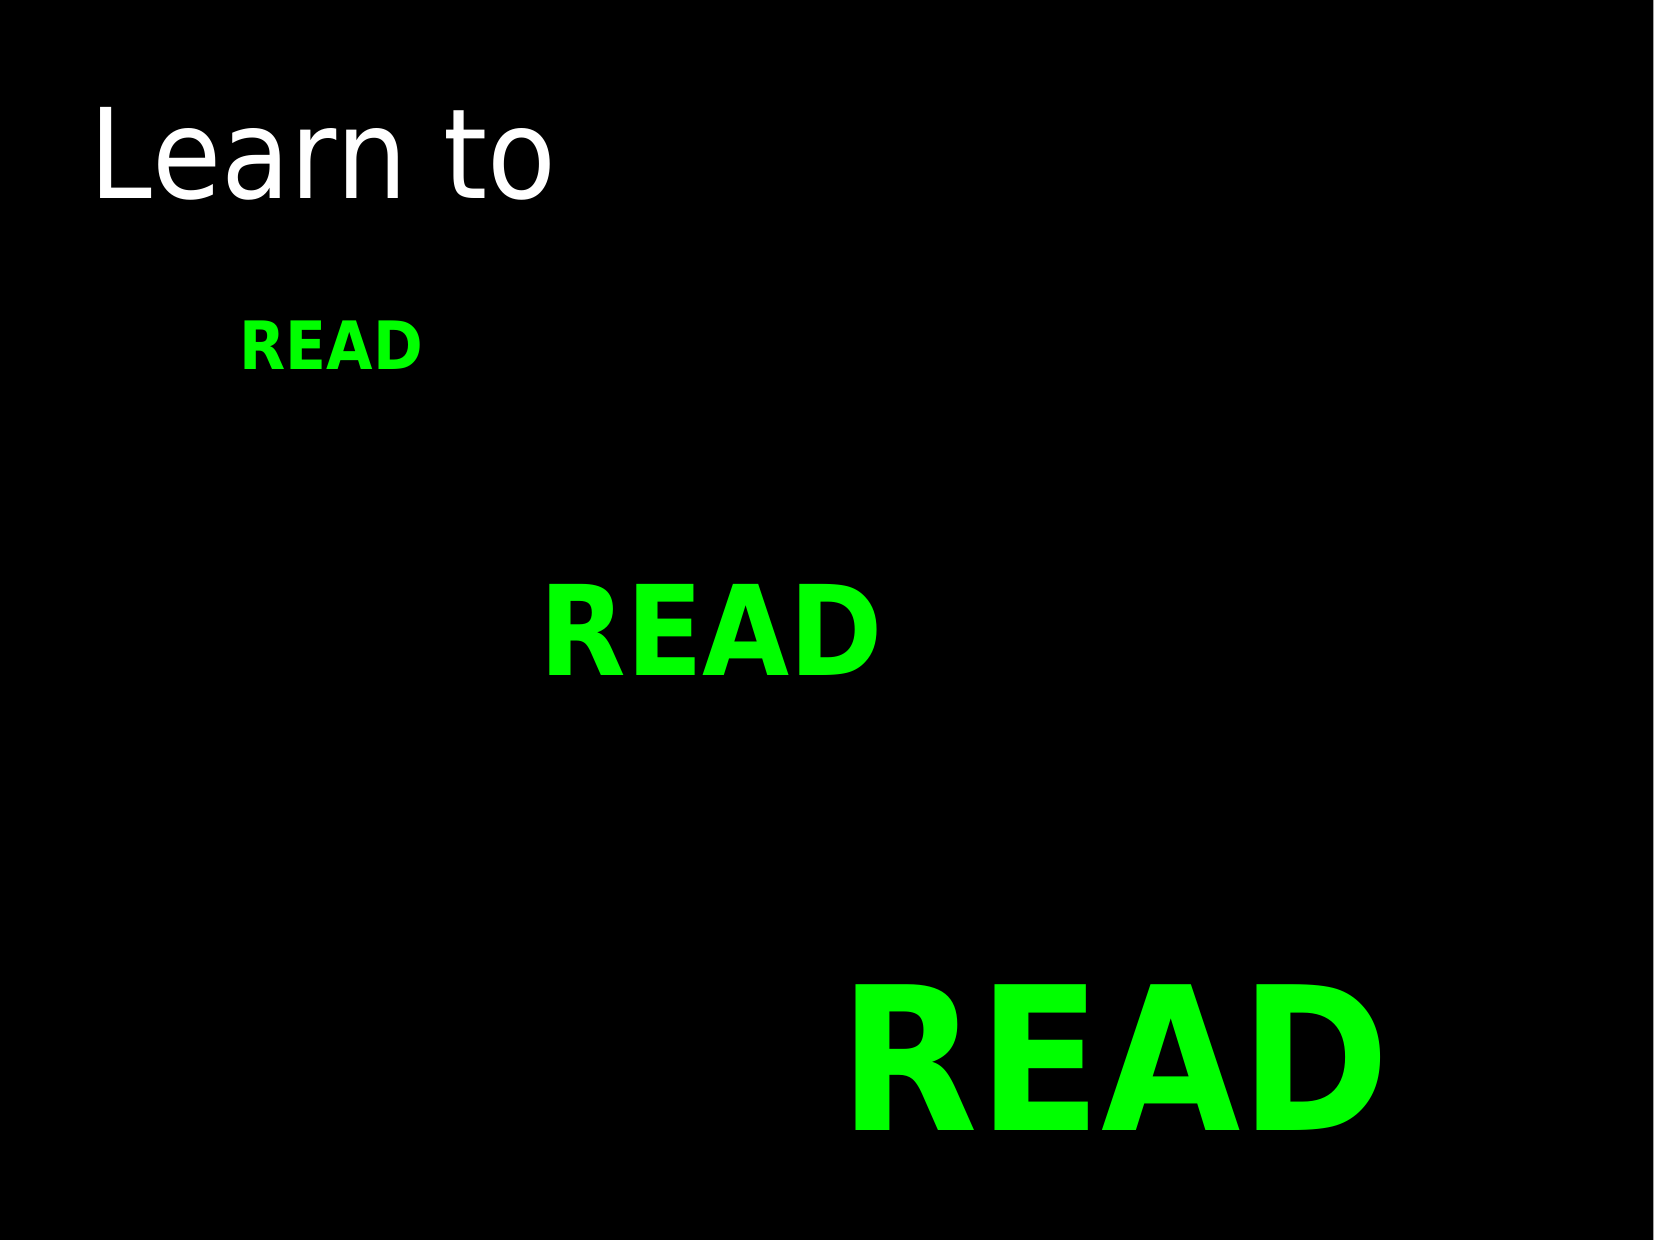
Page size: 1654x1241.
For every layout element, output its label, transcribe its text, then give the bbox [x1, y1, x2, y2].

text_box READ [525, 552, 938, 713]
text_box READ [825, 937, 1501, 1186]
text_box Learn to [75, 75, 1501, 263]
text_box READ [225, 300, 488, 393]
